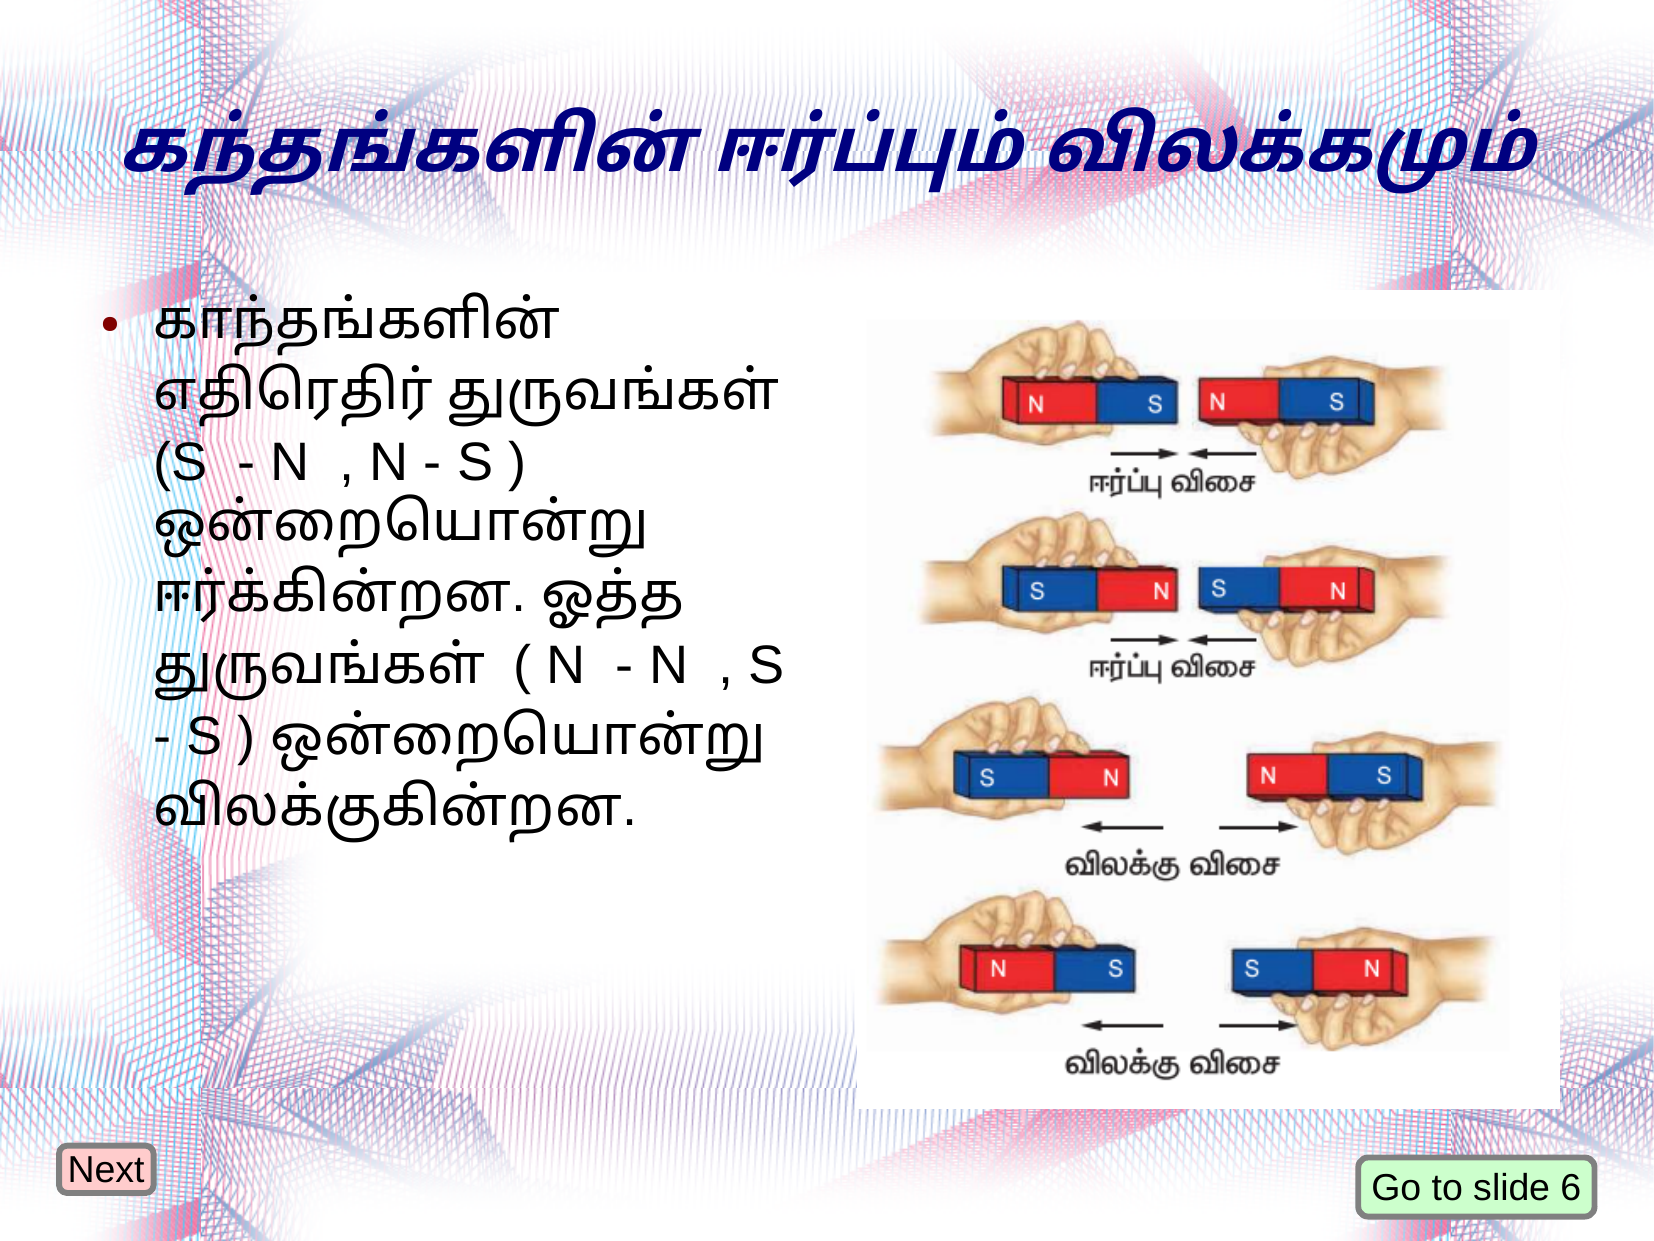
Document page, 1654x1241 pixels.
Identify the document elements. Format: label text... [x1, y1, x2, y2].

picture [0, 0, 1654, 1241]
text_box Next [59, 1145, 154, 1193]
list காந்தங்களின் எதிரெதிர் துருவங்கள் (S - N , N - S ) ஒன்றையொன்று ஈர்க்கின்றன. ஓத்த துருவங்கள் ( N - N , S - S ) ஒன்றையொன்று விலக்குகின்றன. [82, 290, 809, 1109]
title கந்தங்களின் ஈர்ப்பும் விலக்கமும் [82, 49, 1571, 257]
text_box Go to slide 6 [1358, 1157, 1595, 1217]
